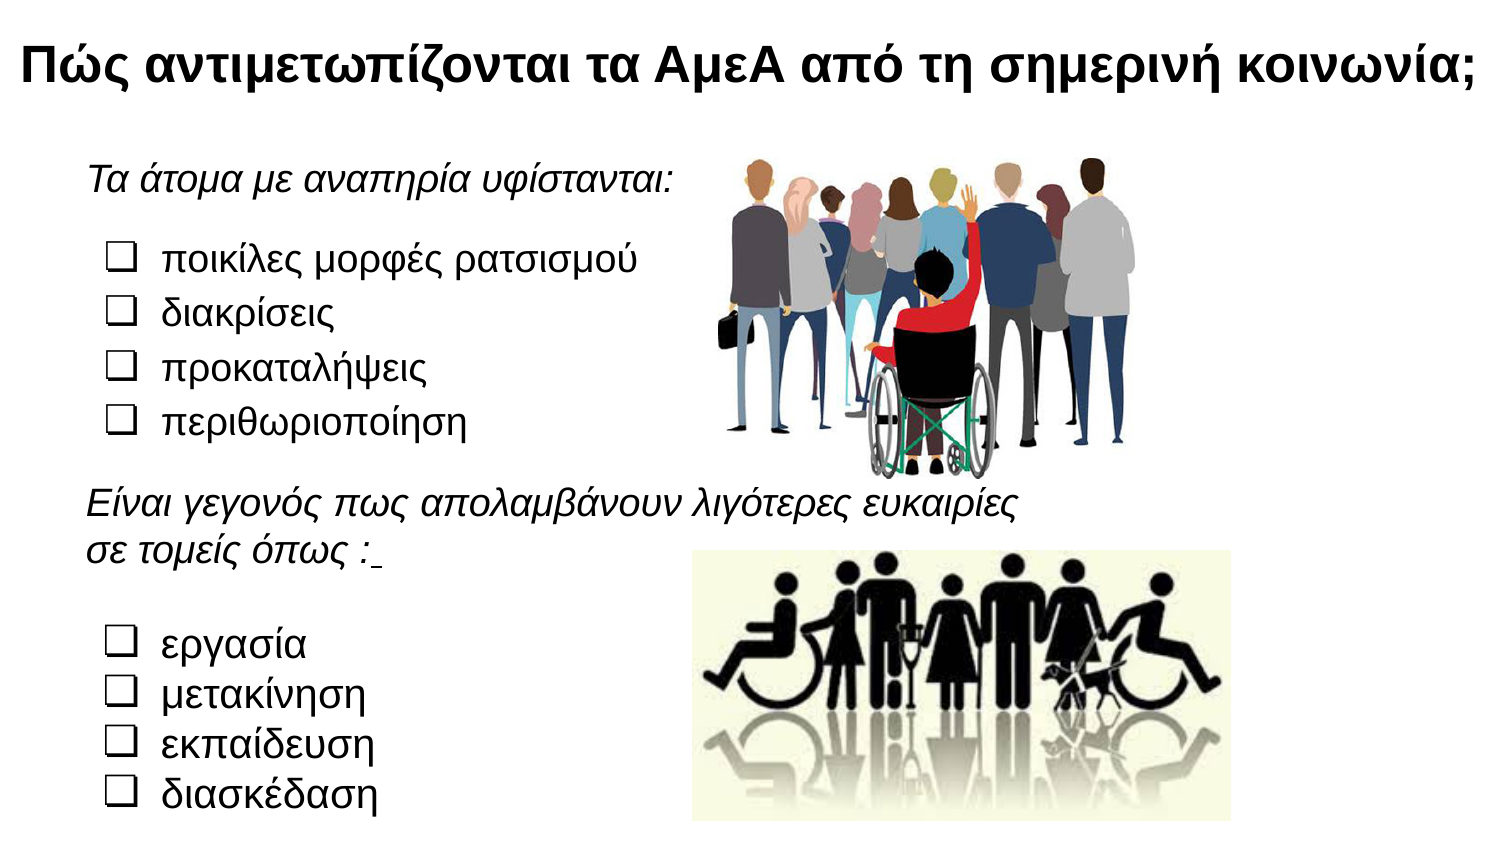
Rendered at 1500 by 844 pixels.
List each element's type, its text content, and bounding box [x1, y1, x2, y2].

picture [692, 550, 1231, 822]
list Τα άτομα με αναπηρία υφίστανται: ποικίλες μορφές ρατσισμού διακρίσεις προκαταλήψεις περιθωριοποίηση [70, 131, 1469, 692]
text_box Είναι γεγονός πως απολαμβάνουν λιγότερες ευκαιρίες σε τομείς όπως : εργασία μετακίνηση εκπαίδευση διασκέδαση [70, 461, 1085, 844]
picture [692, 153, 1179, 487]
title Πώς αντιμετωπίζονται τα ΑμεΑ από τη σημερινή κοινωνία; [0, 15, 1500, 110]
